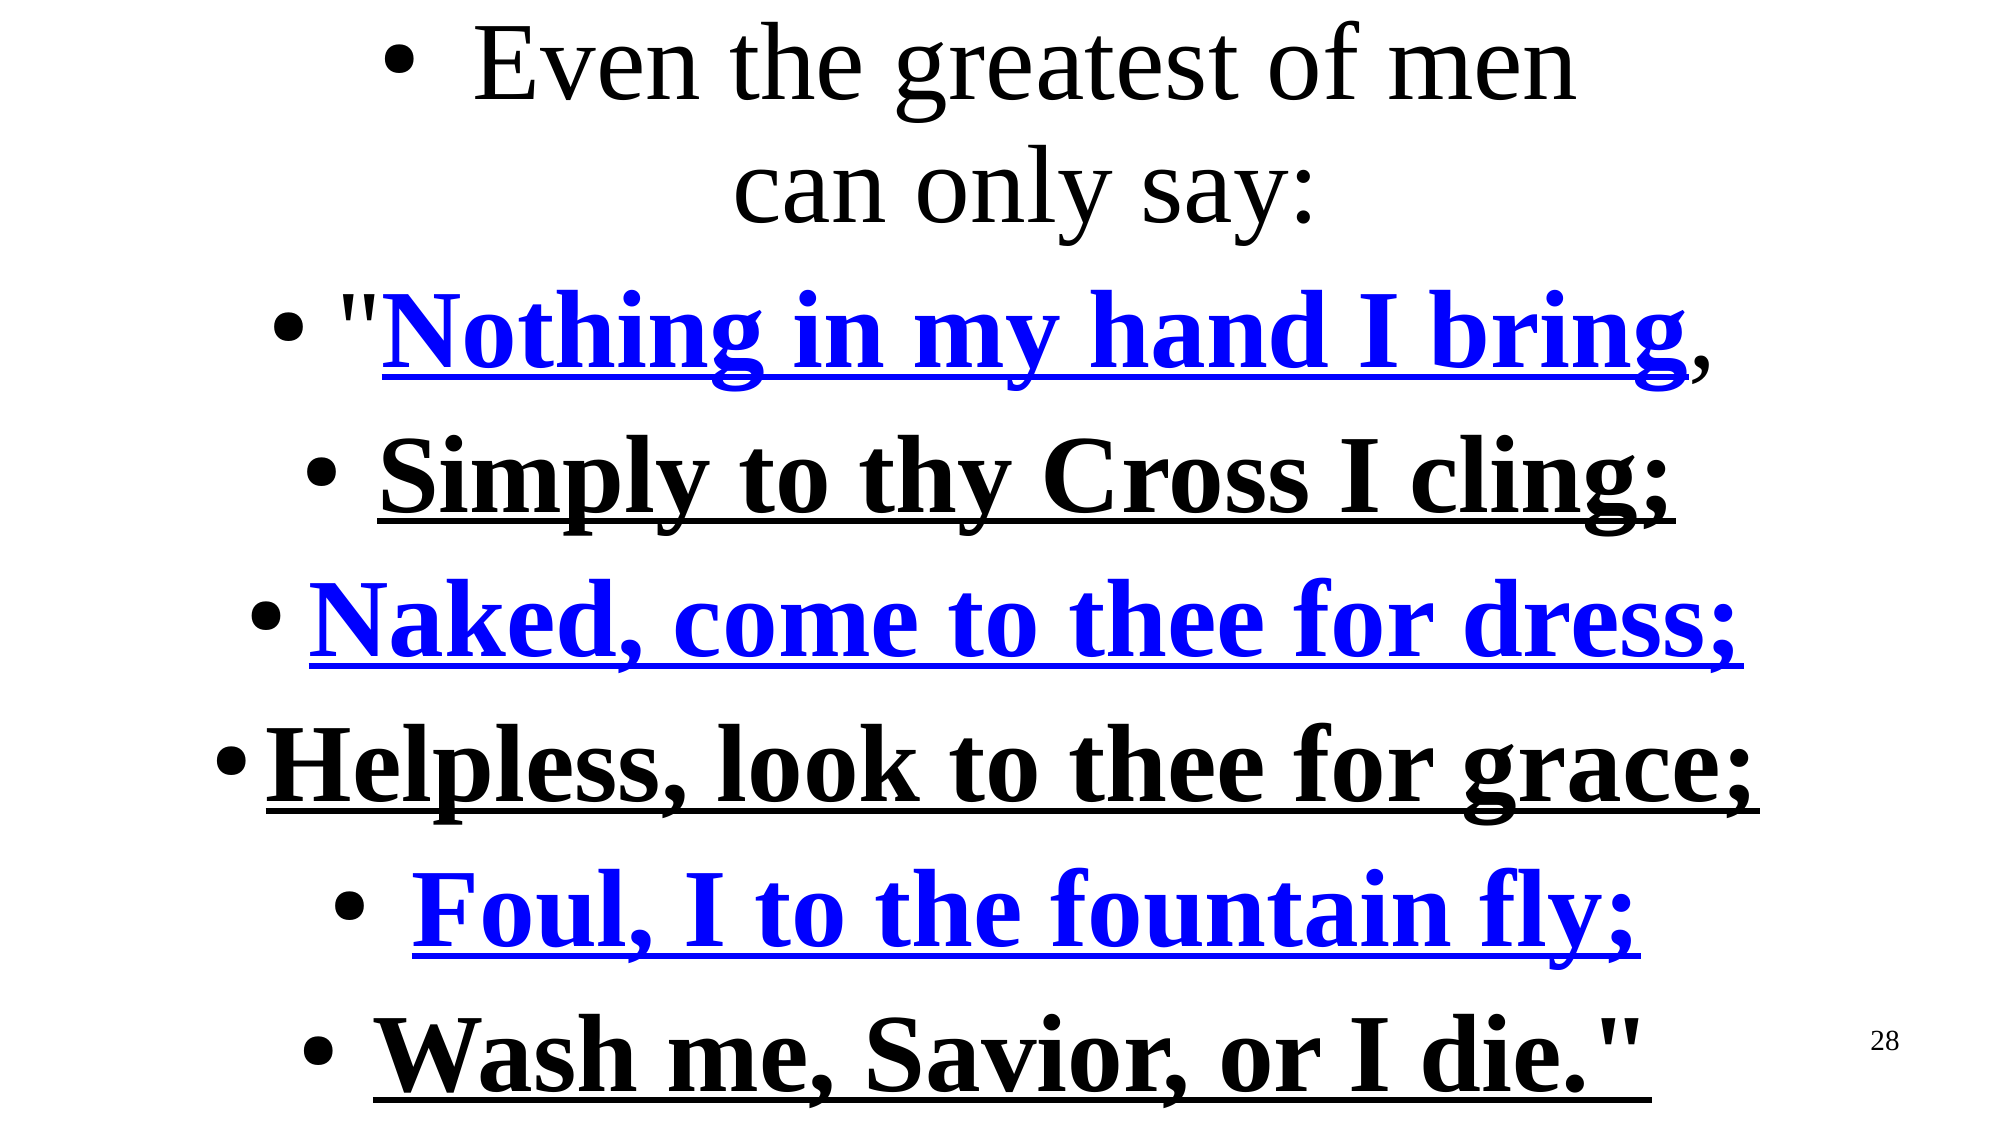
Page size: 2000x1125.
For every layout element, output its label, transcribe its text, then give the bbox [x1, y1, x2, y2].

list Even the greatest of men can only say: "Nothing in my hand I bring, Simply to thy Cross I cling; Naked, come to thee for dress; Helpless, look to thee for grace; Foul, I to the fountain fly; Wash me, Savior, or I die." [0, 0, 1996, 1123]
